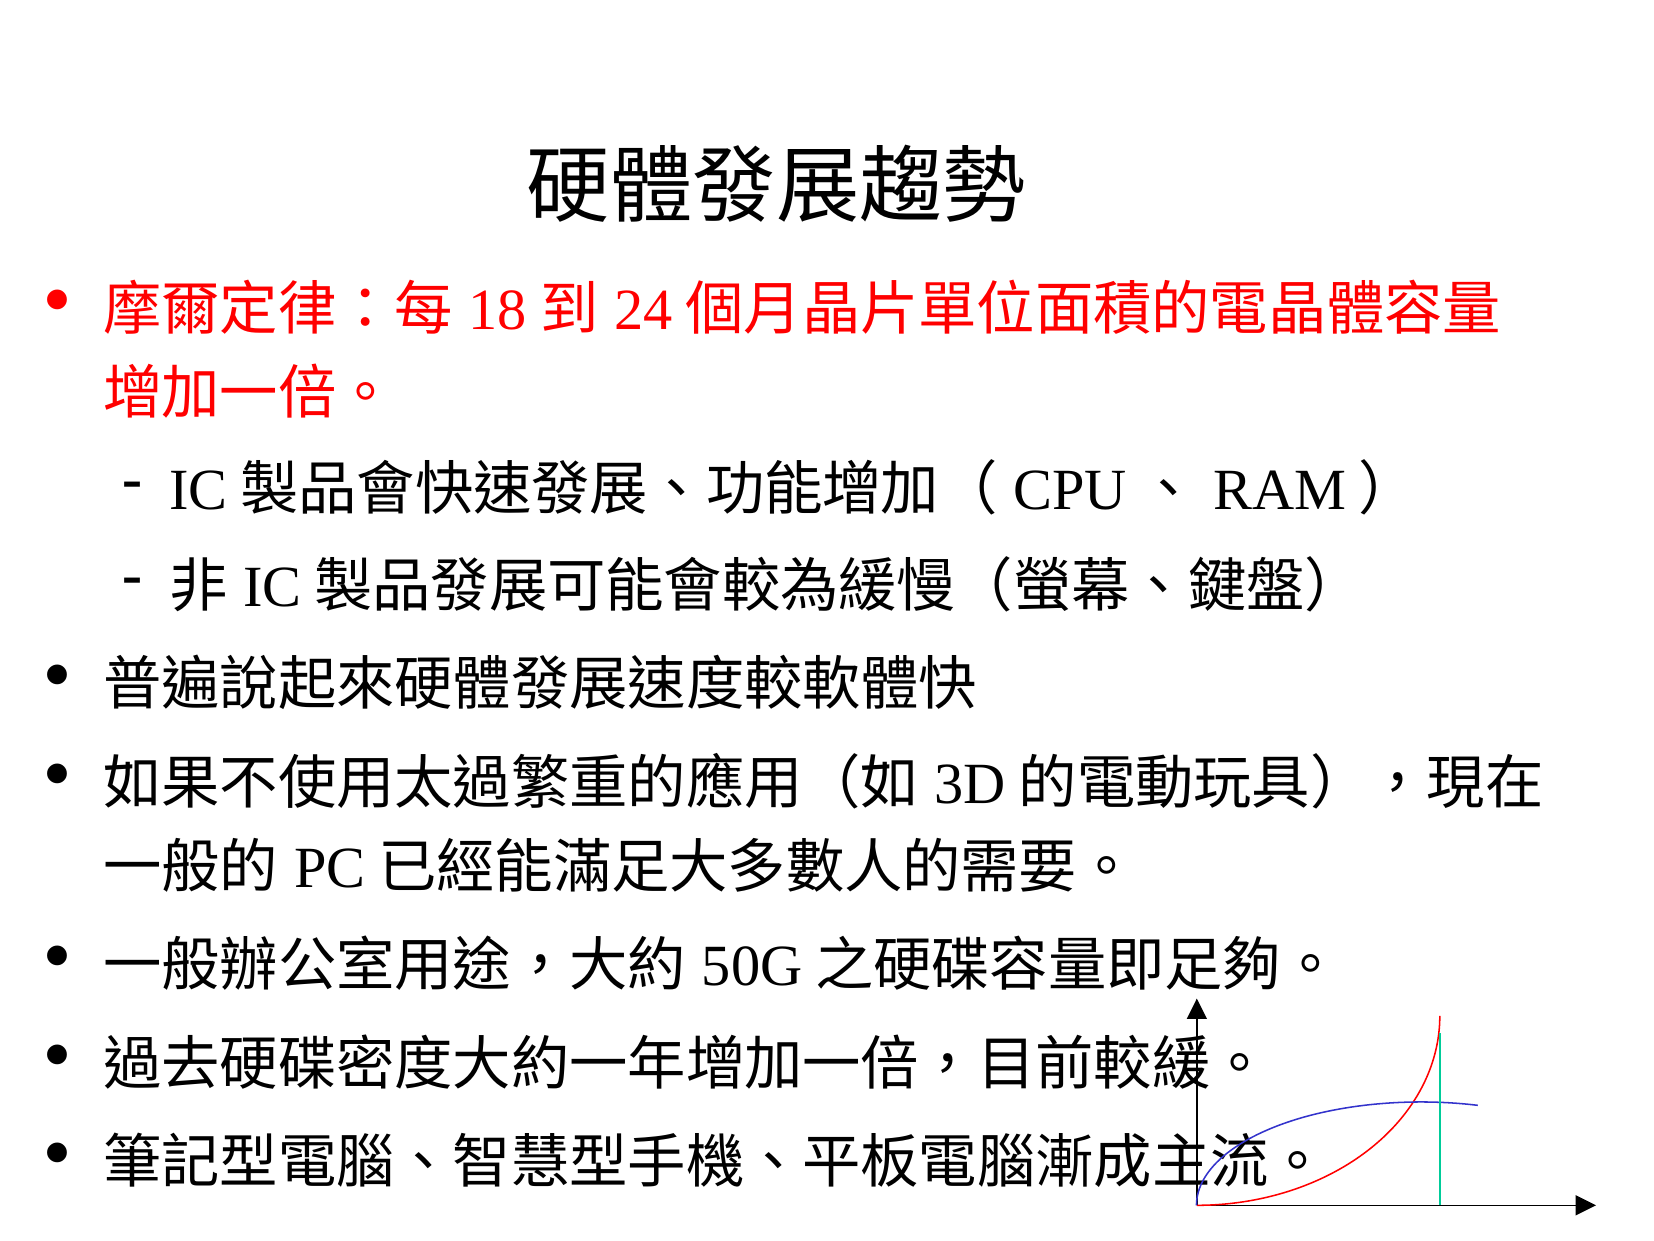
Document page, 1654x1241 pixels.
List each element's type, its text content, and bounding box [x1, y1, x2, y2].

list 摩爾定律：每18到24個月晶片單位面積的電晶體容量增加一倍。 IC製品會快速發展、功能增加（CPU、RAM） 非IC製品發展可能會較為緩慢（螢幕、鍵盤） 普遍說起來硬體發展速度較軟體快 如果不使用太過繁重的應用（如3D的電動玩具），現在一般的PC已經能滿足大多數人的需要。 一般辦公室用途，大約50G之硬碟容量即足夠。 過去硬碟密度大約一年增加一倍，目前較緩。 筆記型電腦、智慧型手機、平板電腦漸成主流。 [32, 254, 1575, 1059]
title 硬體發展趨勢 [73, 24, 1479, 249]
